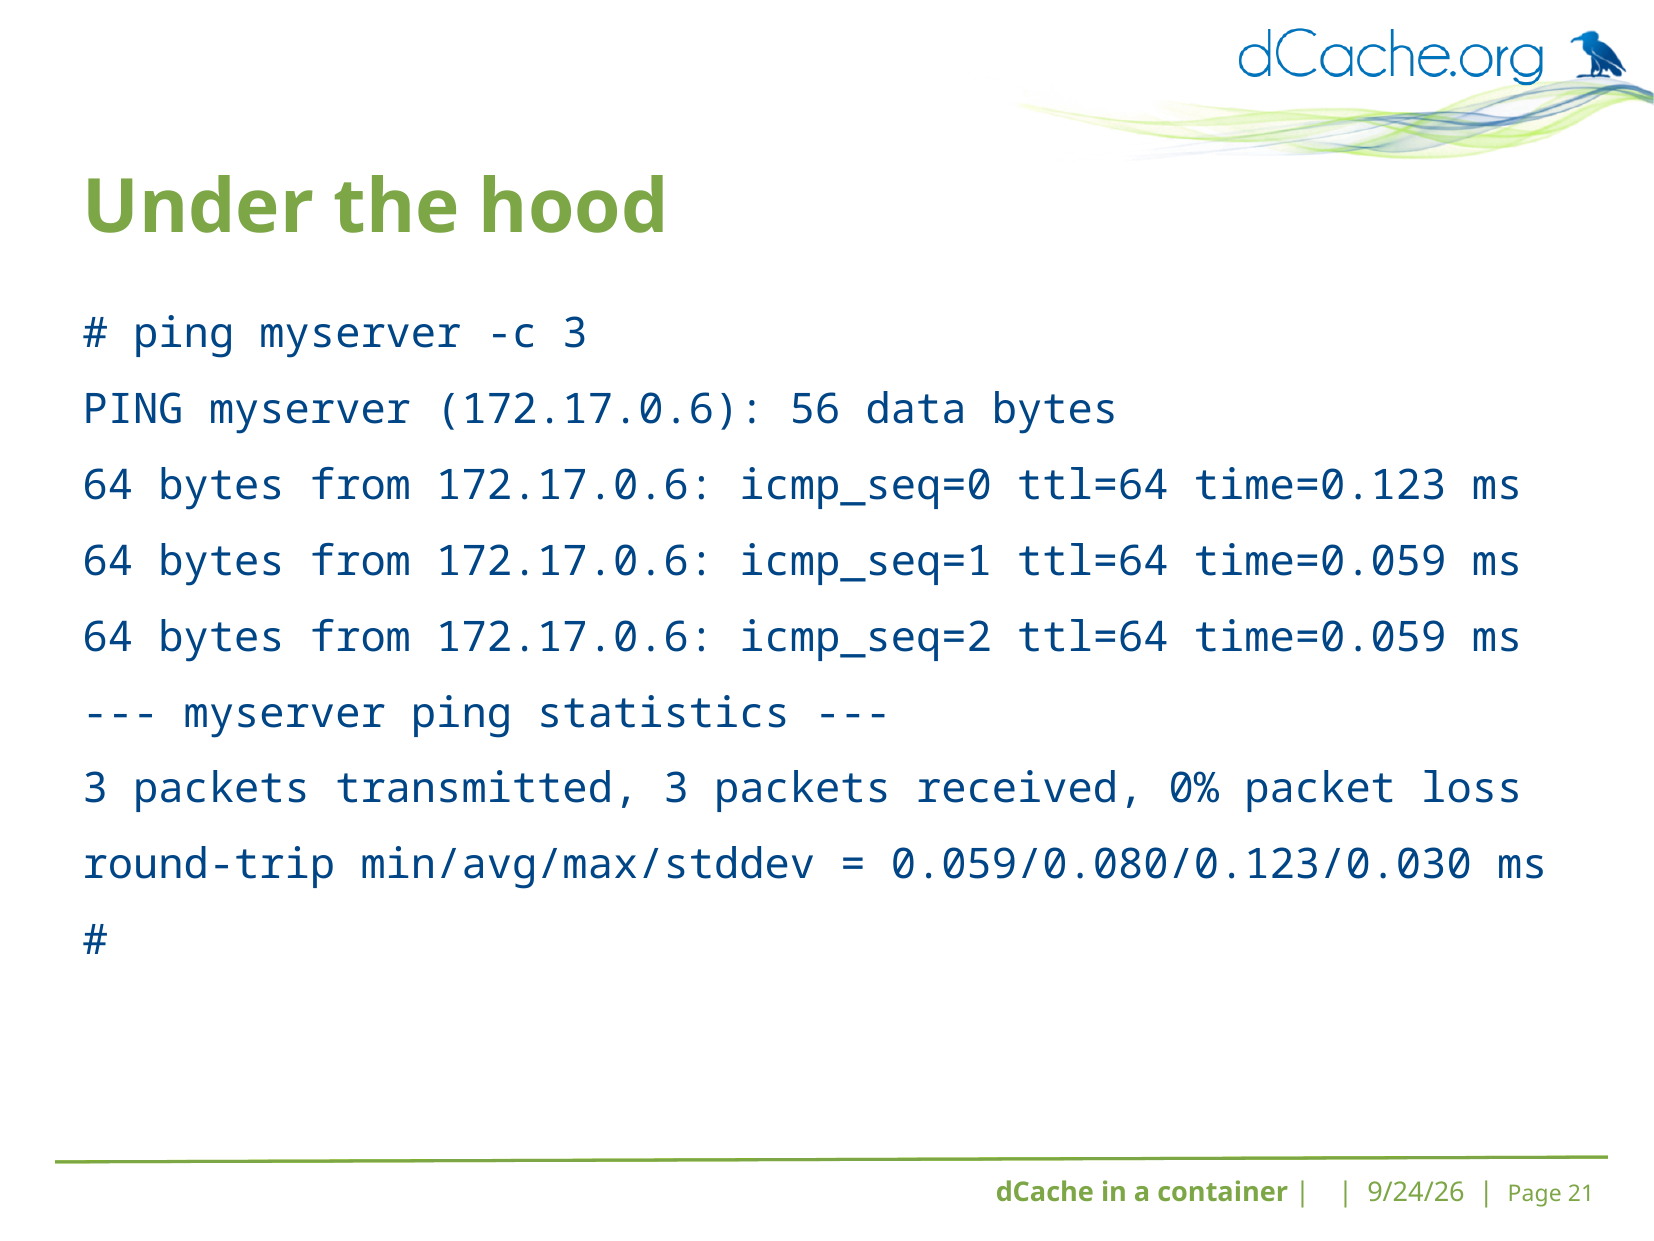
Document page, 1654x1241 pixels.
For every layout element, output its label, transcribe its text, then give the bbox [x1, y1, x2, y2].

picture [956, 16, 1654, 169]
list # ping myserver -c 3 PING myserver (172.17.0.6): 56 data bytes 64 bytes from 172.17.0.6: icmp_seq=0 ttl=64 time=0.123 ms 64 bytes from 172.17.0.6: icmp_seq=1 ttl=64 time=0.059 ms 64 bytes from 172.17.0.6: icmp_seq=2 ttl=64 time=0.059 ms --- myserver ping statistics --- 3 packets transmitted, 3 packets received, 0% packet loss round-trip min/avg/max/stddev = 0.059/0.080/0.123/0.030 ms # [82, 302, 1571, 1023]
title Under the hood [82, 155, 1605, 252]
